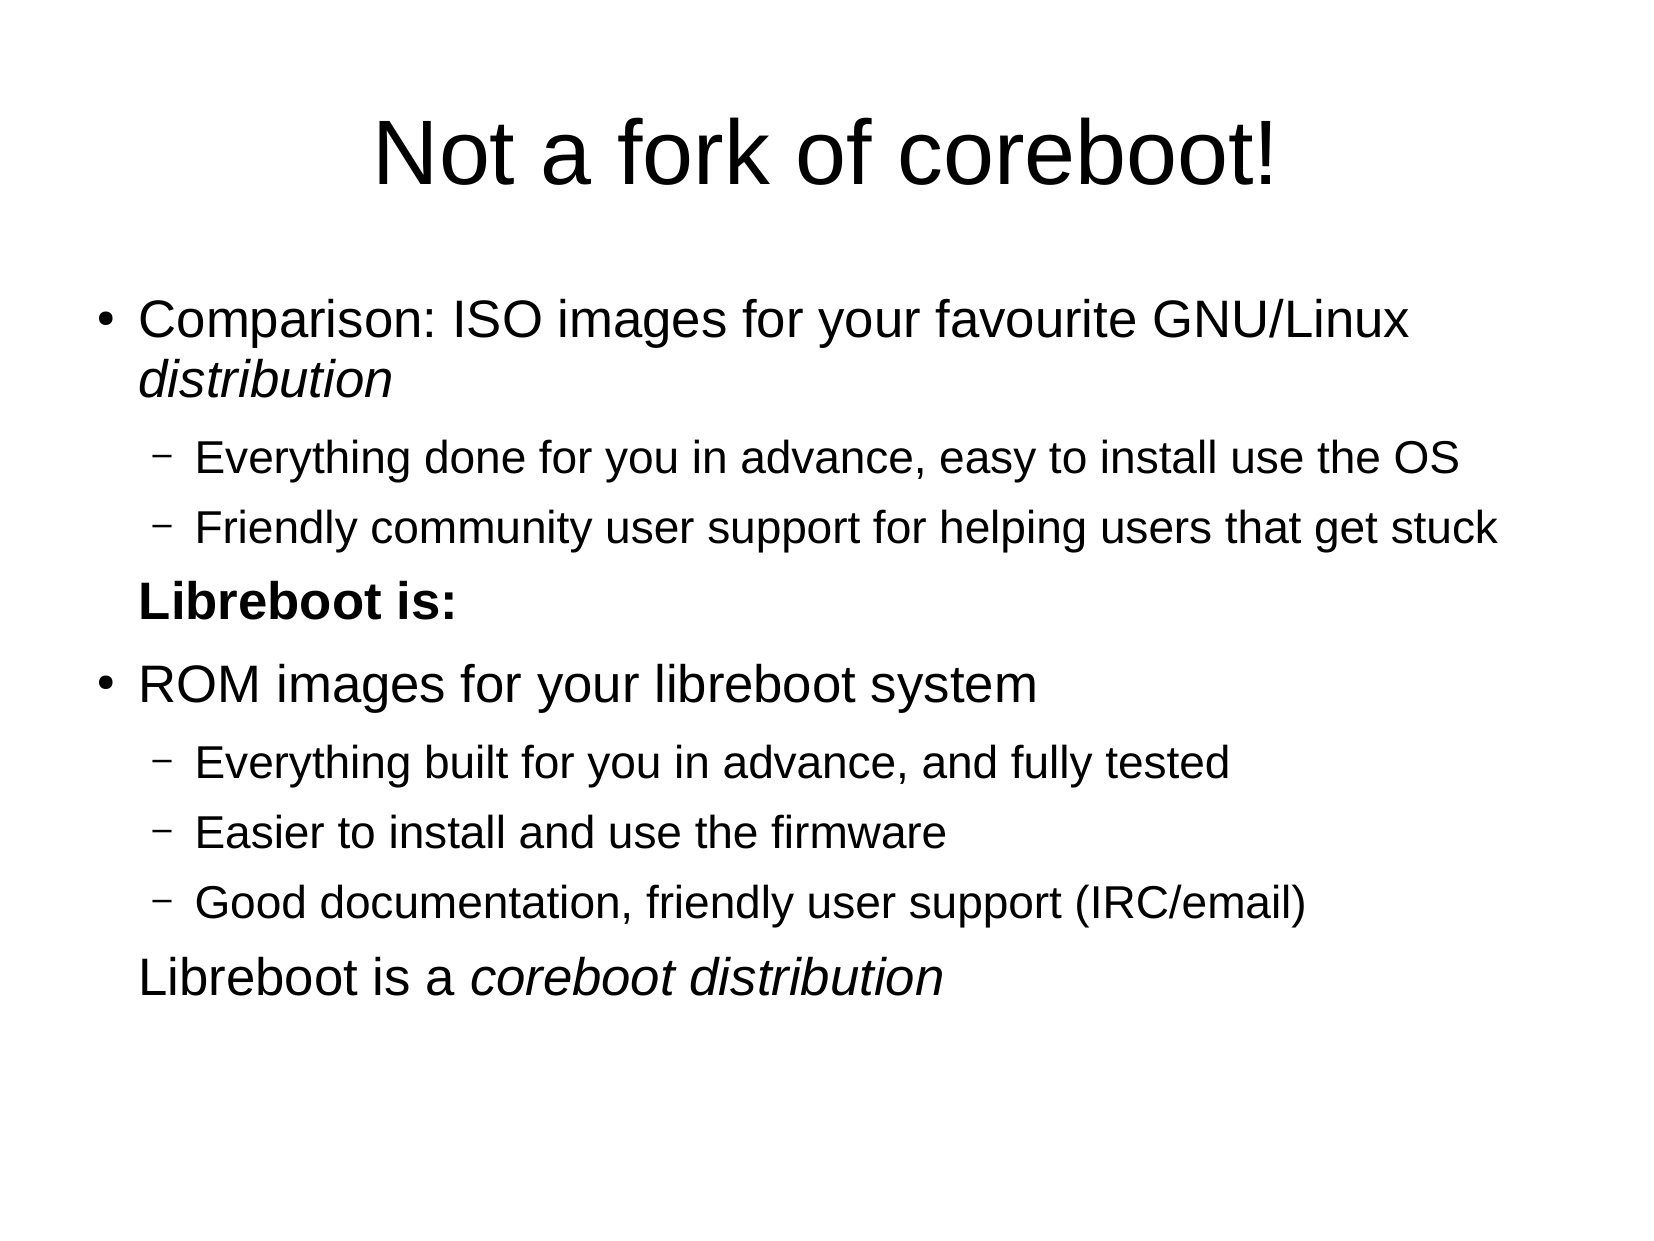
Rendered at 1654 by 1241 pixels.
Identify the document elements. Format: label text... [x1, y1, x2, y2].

title Not a fork of coreboot! [82, 39, 1571, 267]
list Comparison: ISO images for your favourite GNU/Linux distribution Everything done for you in advance, easy to install use the OS Friendly community user support for helping users that get stuck Libreboot is: ROM images for your libreboot system Everything built for you in advance, and fully tested Easier to install and use the firmware Good documentation, friendly user support (IRC/email) Libreboot is a coreboot distribution [82, 290, 1571, 1010]
